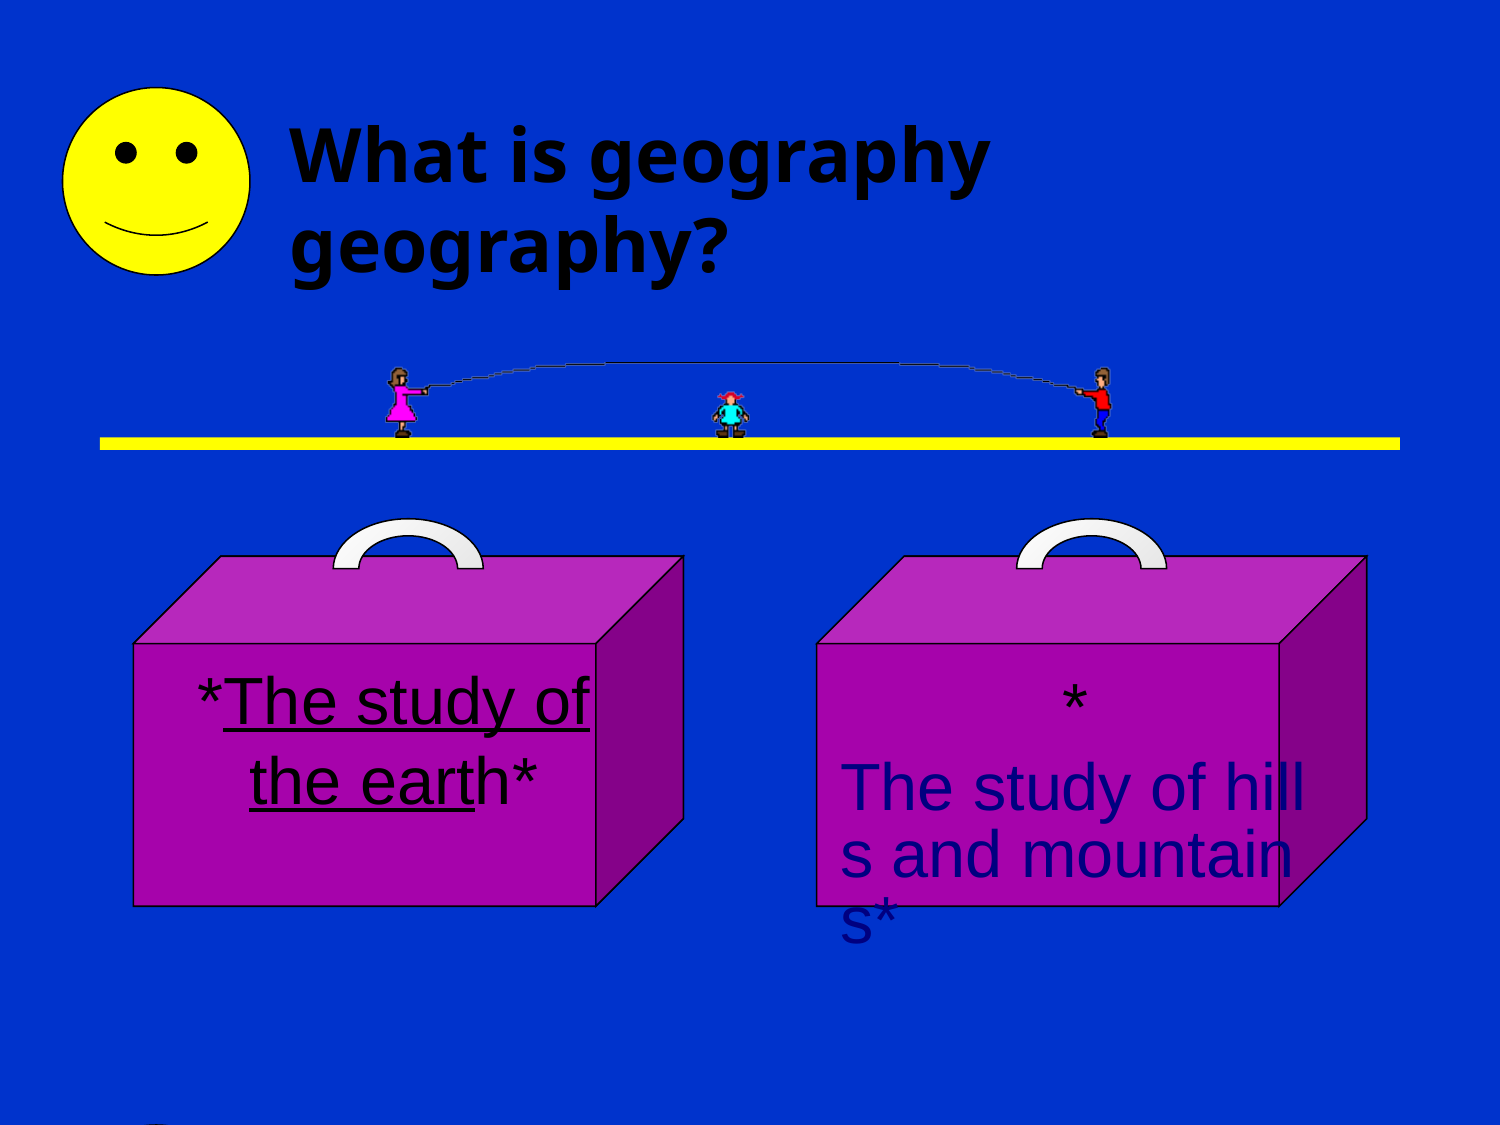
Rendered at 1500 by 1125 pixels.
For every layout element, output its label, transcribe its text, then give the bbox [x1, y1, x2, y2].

list *The study of the earth* [137, 587, 650, 888]
picture [384, 362, 1116, 438]
title What is geography geography? [275, 99, 1388, 288]
list *The study of hills and mountains* [825, 587, 1325, 900]
